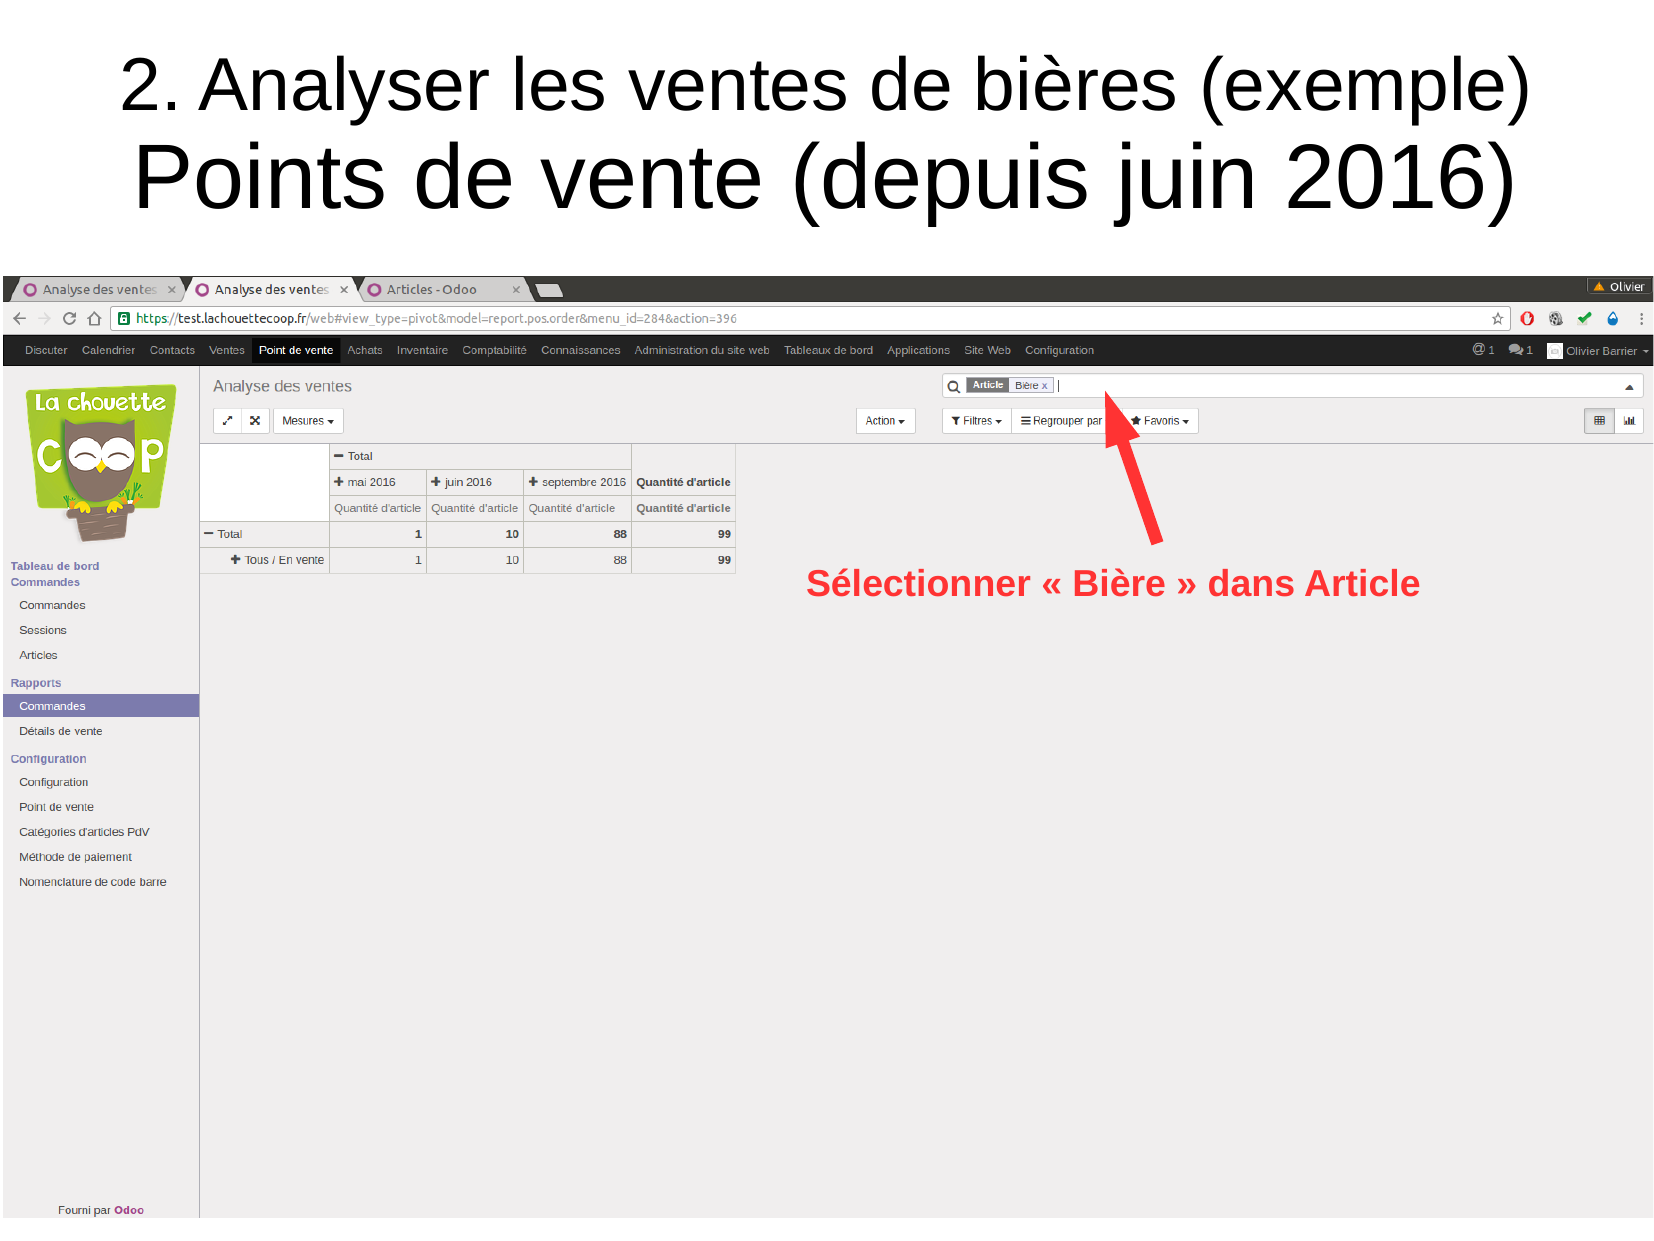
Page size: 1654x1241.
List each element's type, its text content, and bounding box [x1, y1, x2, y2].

picture [3, 276, 1654, 1219]
text_box Sélectionner « Bière » dans Article [791, 555, 1642, 638]
title 2. Analyser les ventes de bières (exemple) Points de vente (depuis juin 2016) [82, 31, 1571, 239]
